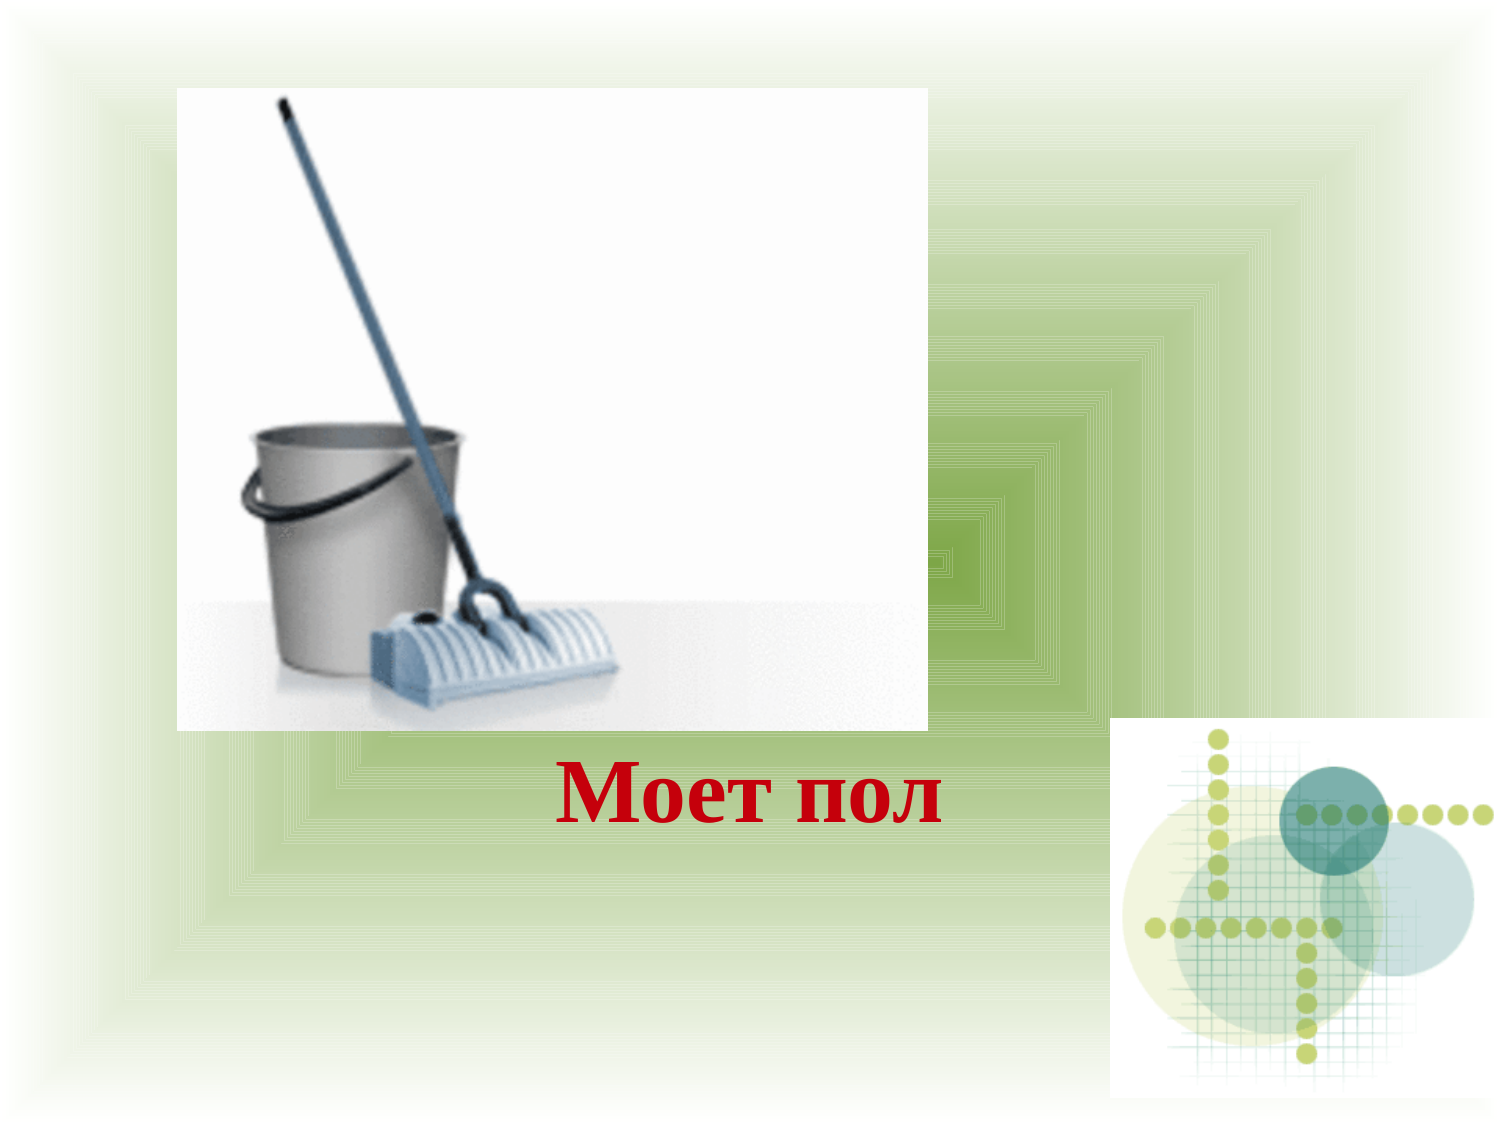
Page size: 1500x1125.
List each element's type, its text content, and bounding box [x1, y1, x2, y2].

text_box Моет пол [110, 320, 1390, 1048]
picture [177, 88, 928, 320]
